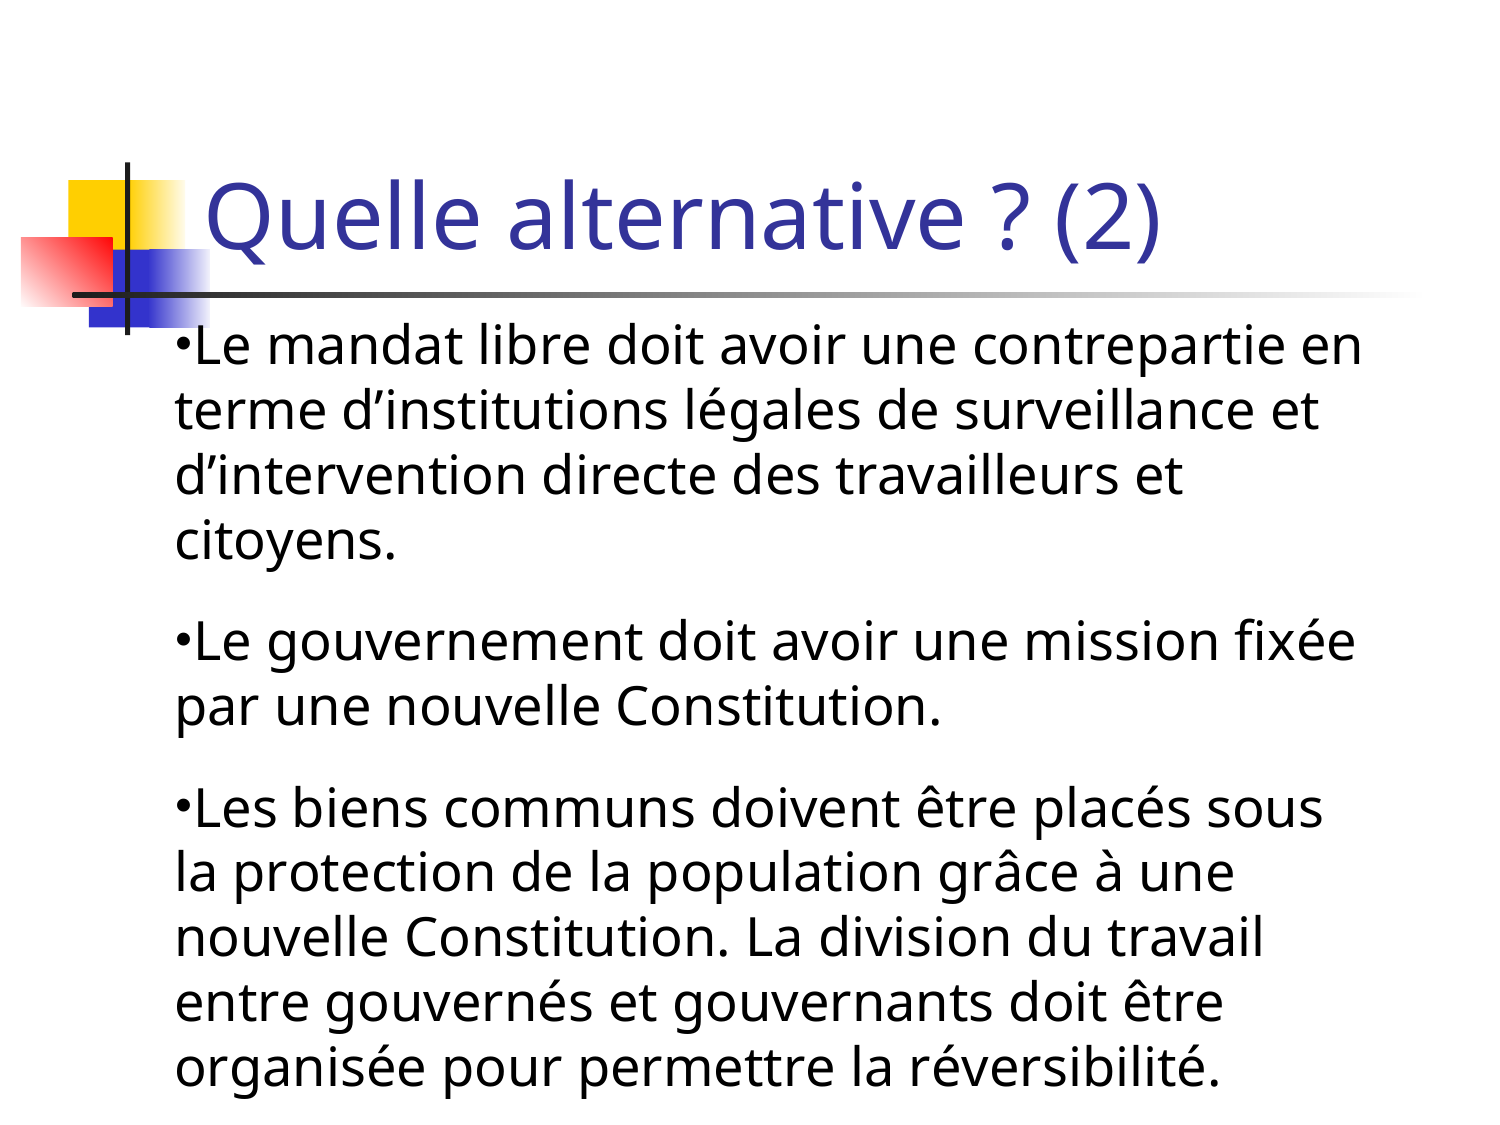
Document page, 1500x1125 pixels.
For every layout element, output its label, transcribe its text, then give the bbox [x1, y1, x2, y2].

text_box Quelle alternative ? (2) [188, 35, 1468, 276]
text_box Le mandat libre doit avoir une contrepartie en terme d’institutions légales de surveillance et d’intervention directe des travailleurs et citoyens. Le gouvernement doit avoir une mission fixée par une nouvelle Constitution. Les biens communs doivent être placés sous la protection de la population grâce à une nouvelle Constitution. La division du travail entre gouvernés et gouvernants doit être organisée pour permettre la réversibilité. [159, 302, 1385, 1106]
